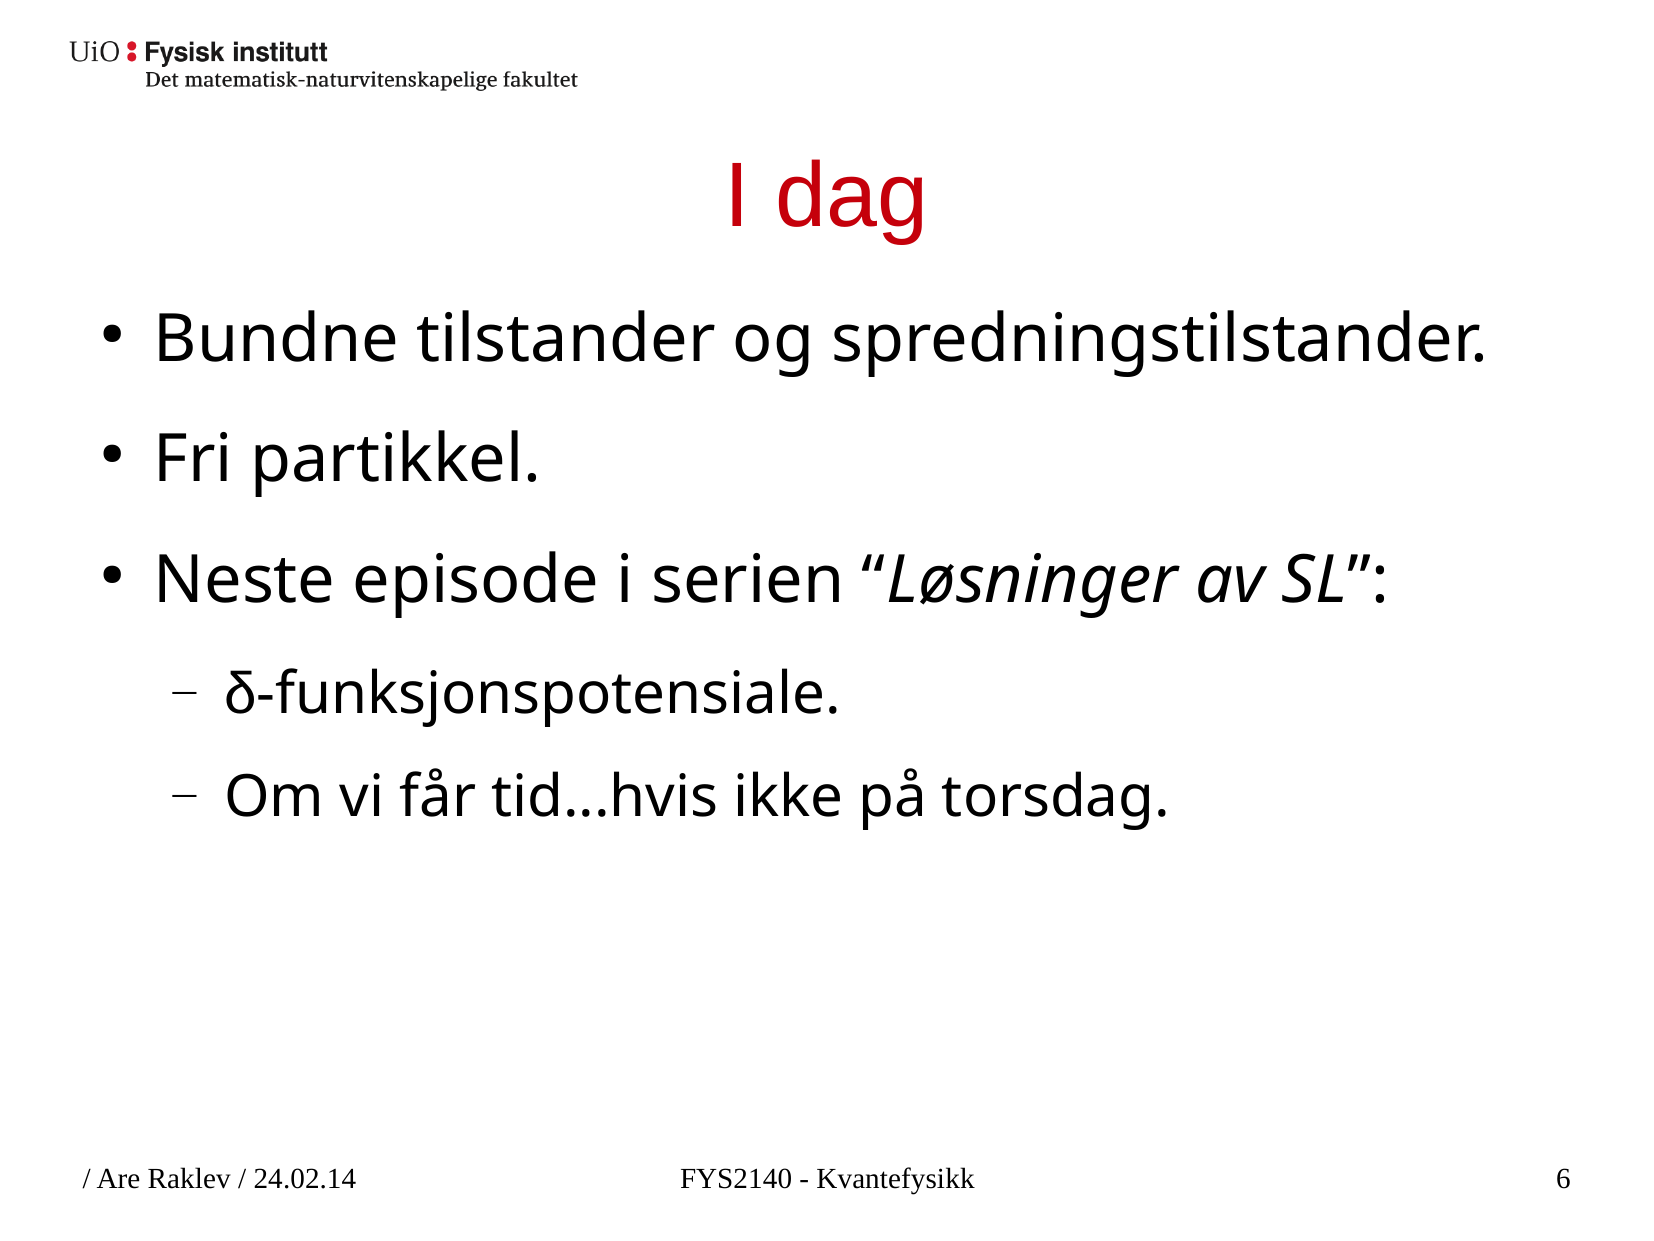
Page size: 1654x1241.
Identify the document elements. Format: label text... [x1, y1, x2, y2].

picture [68, 37, 581, 93]
title I dag [82, 90, 1571, 290]
list Bundne tilstander og spredningstilstander. Fri partikkel. Neste episode i serien “Løsninger av SL”: δ-funksjonspotensiale. Om vi får tid...hvis ikke på torsdag. [82, 290, 1571, 1094]
